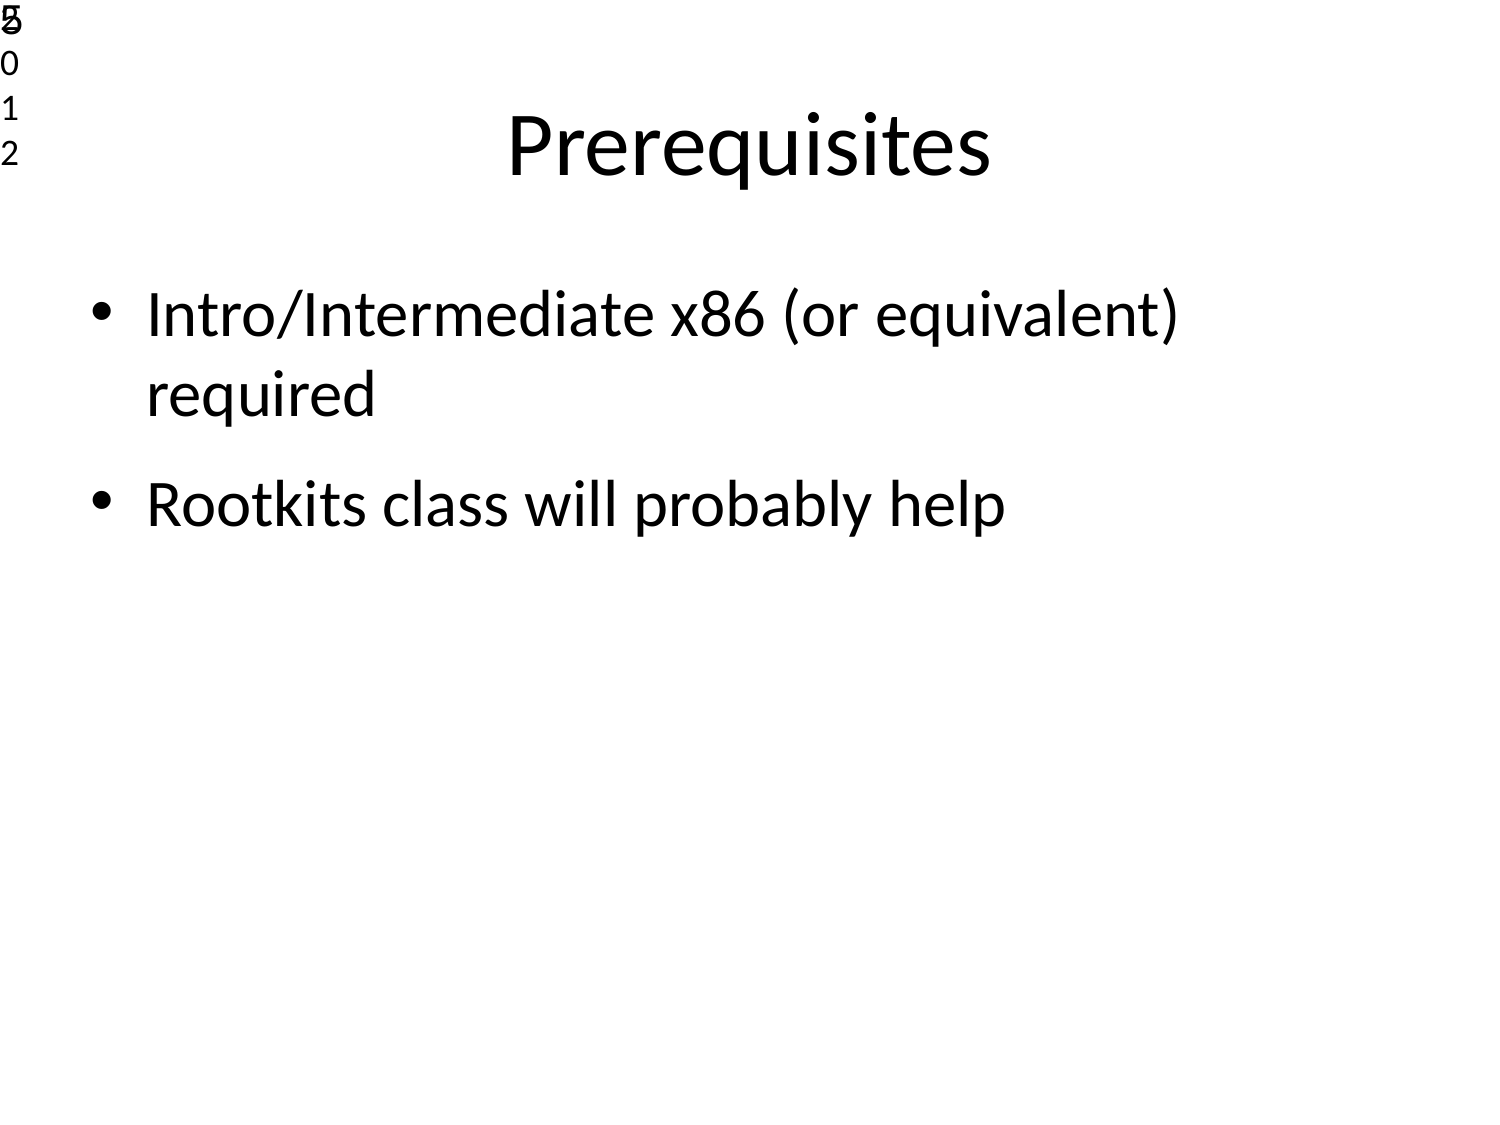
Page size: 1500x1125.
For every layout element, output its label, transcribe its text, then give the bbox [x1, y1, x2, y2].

list Intro/Intermediate x86 (or equivalent) required Rootkits class will probably help [75, 262, 1425, 1005]
title Prerequisites [75, 45, 1425, 233]
